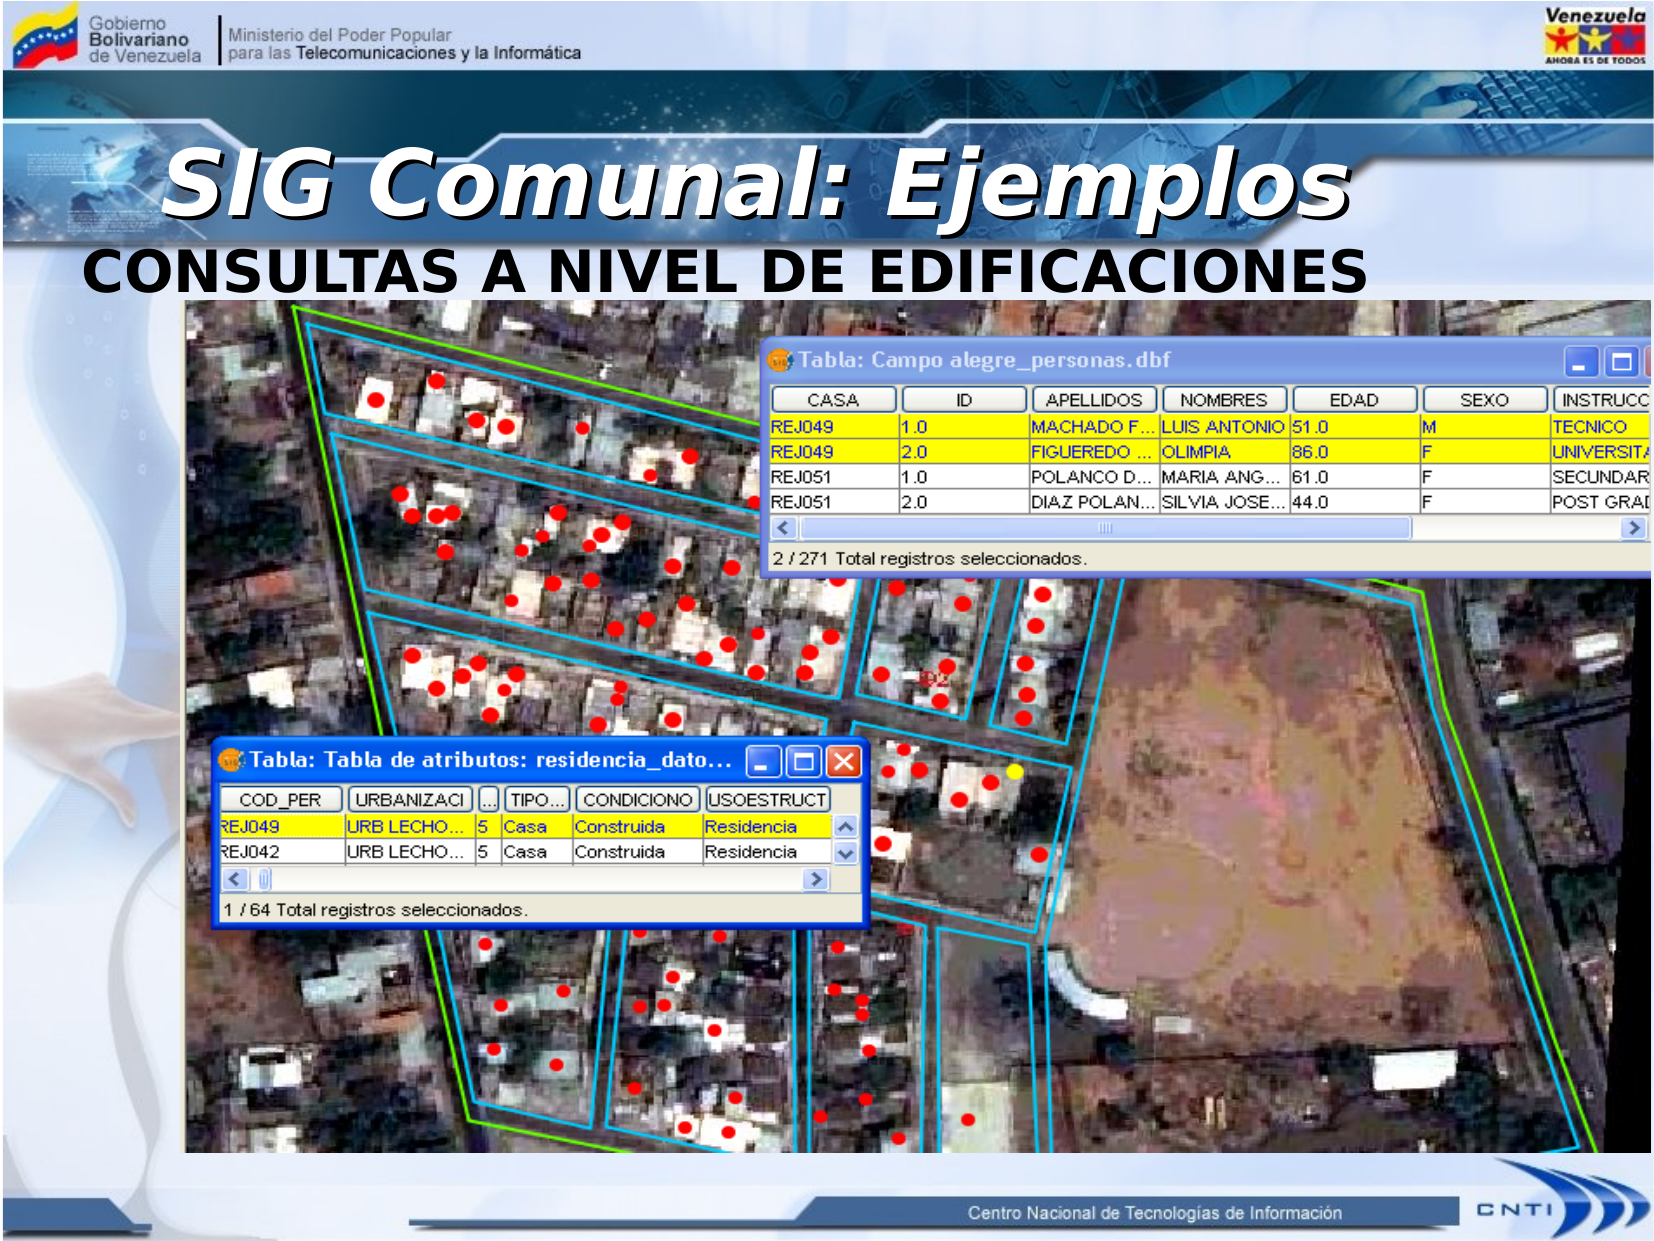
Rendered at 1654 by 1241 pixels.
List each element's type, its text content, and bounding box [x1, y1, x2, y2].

picture [2, 1, 1654, 1241]
text_box CONSULTAS A NIVEL DE EDIFICACIONES [66, 287, 1386, 314]
title SIG Comunal: Ejemplos [12, 79, 1501, 287]
chart [180, 300, 1651, 1154]
